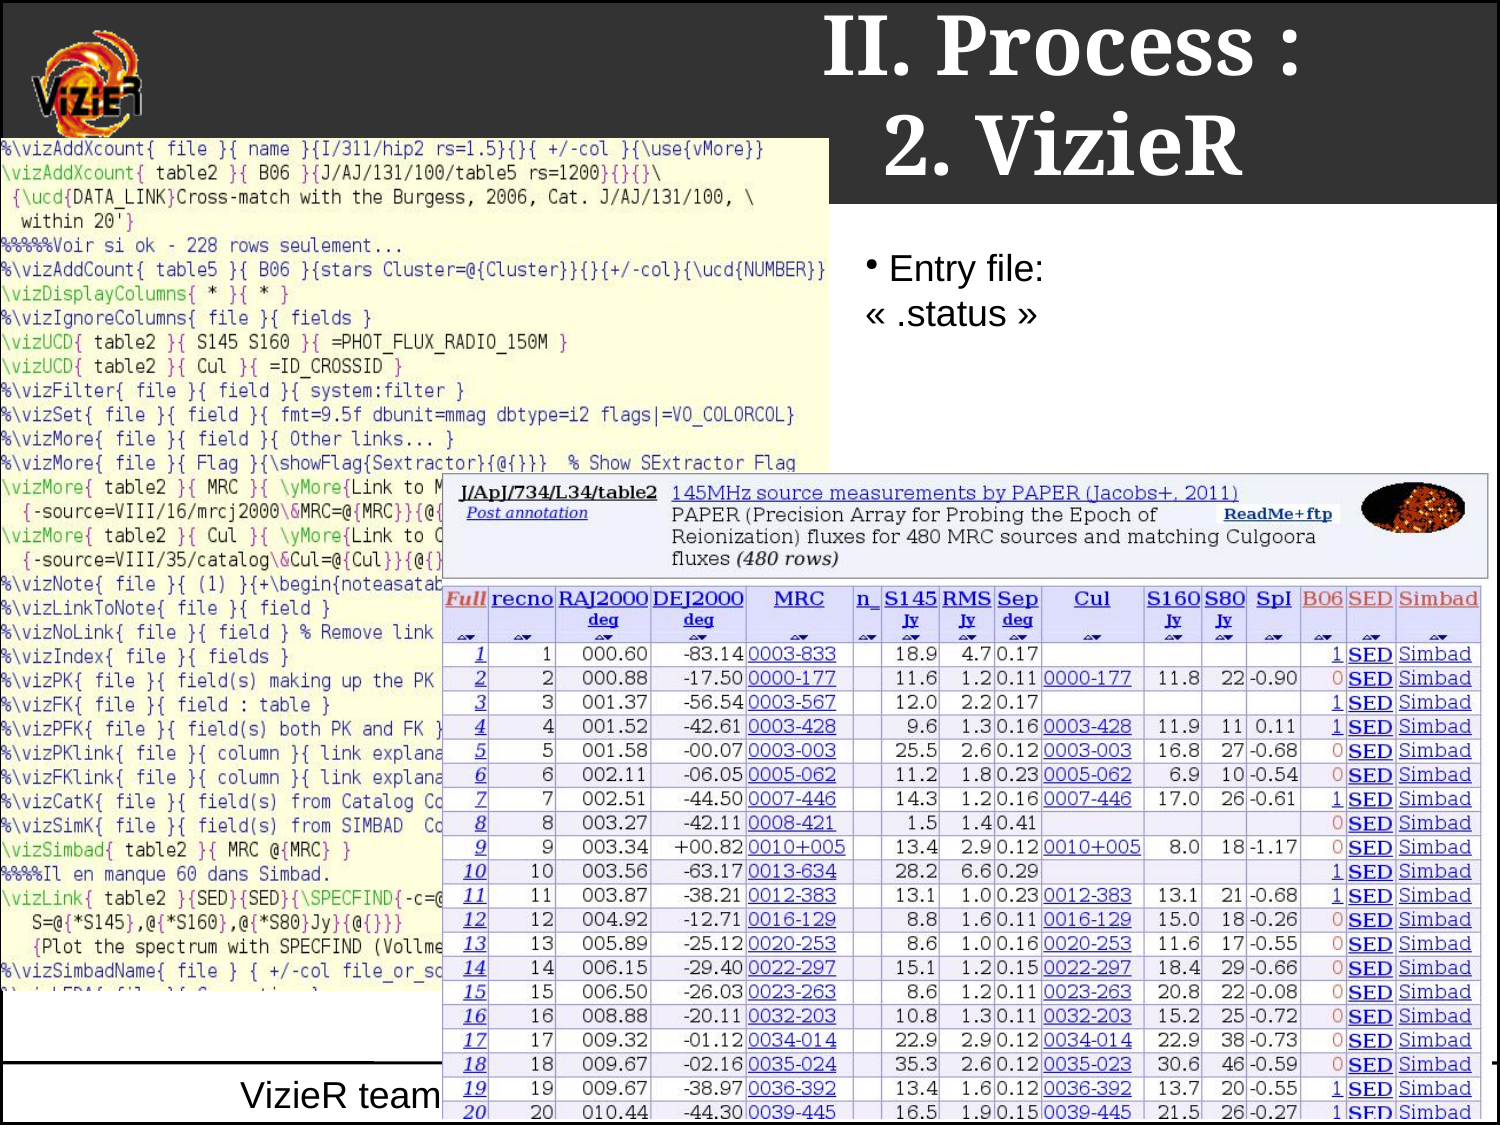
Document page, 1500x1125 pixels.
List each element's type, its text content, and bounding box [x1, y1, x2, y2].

text_box Entry file: « .status » [850, 236, 1063, 342]
picture [1, 29, 1492, 1119]
title II. Process : 2. VizieR [649, 0, 1477, 200]
